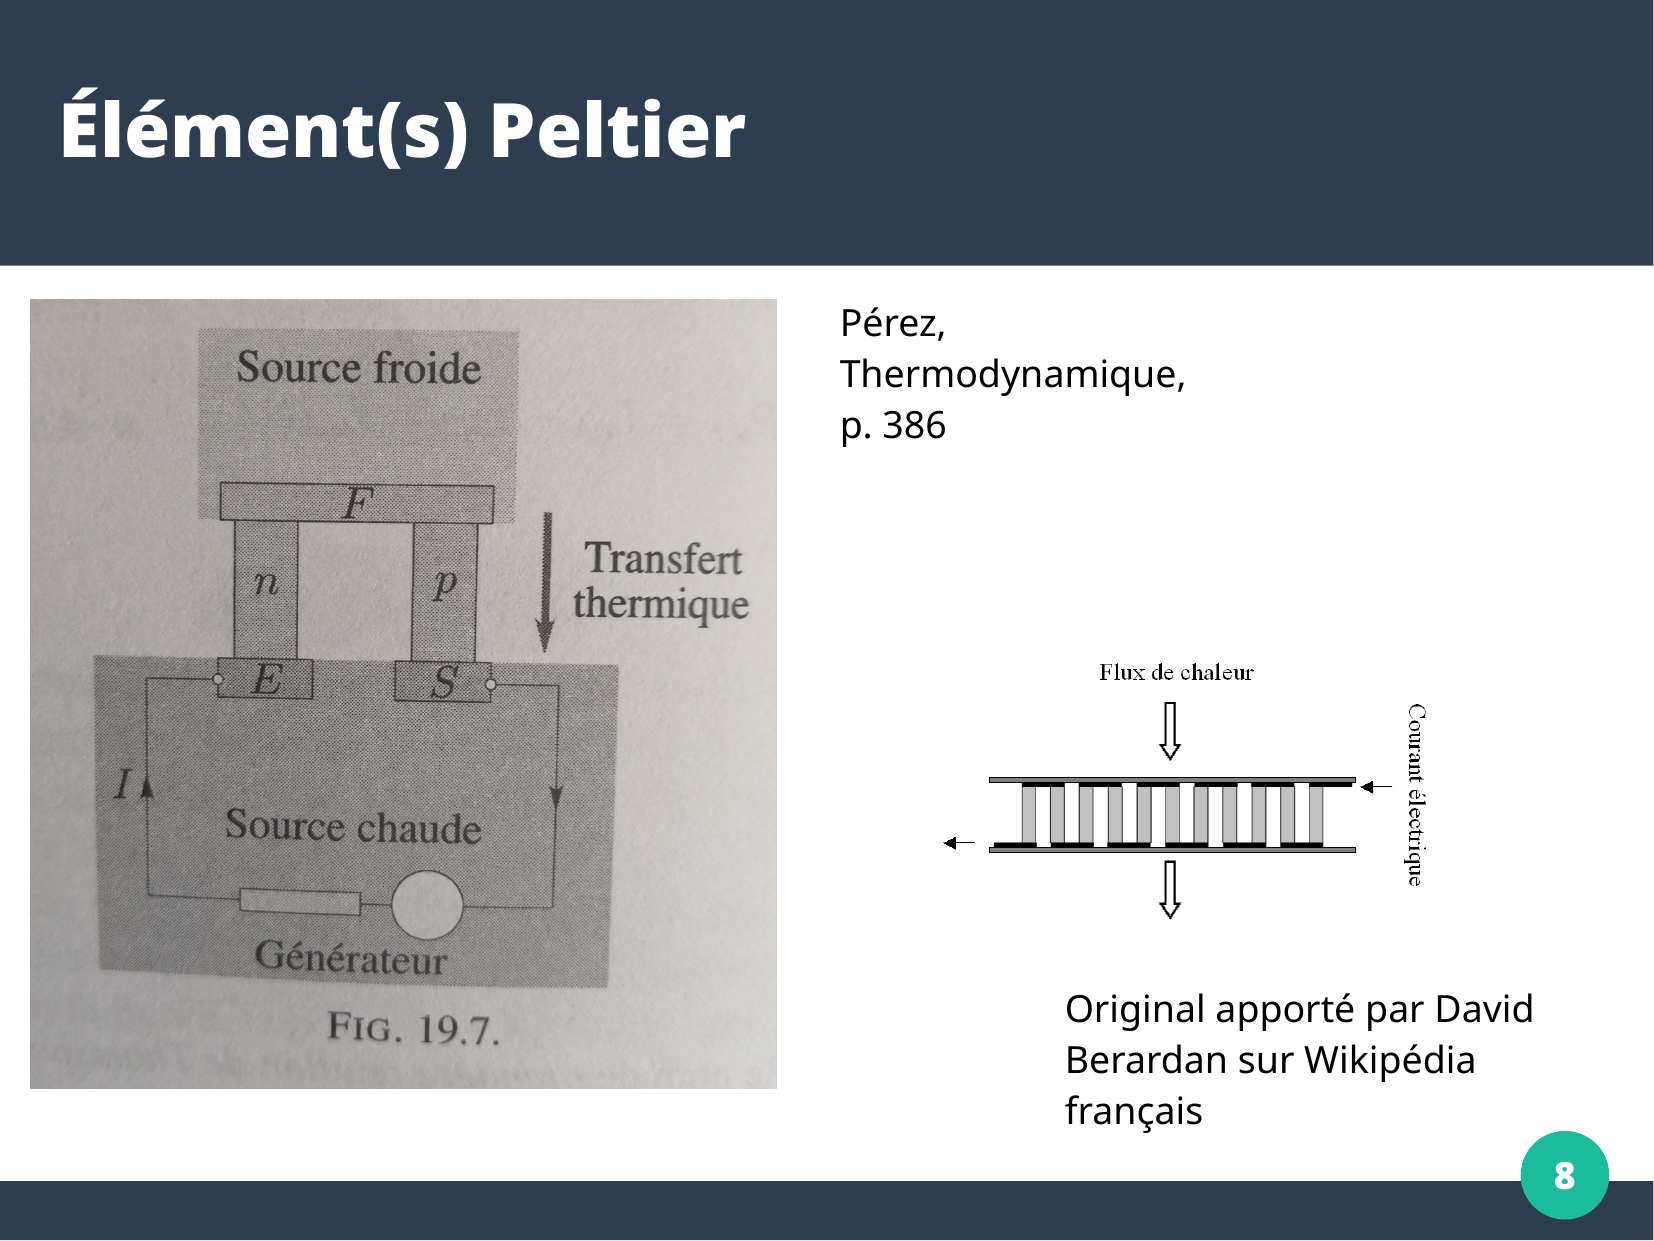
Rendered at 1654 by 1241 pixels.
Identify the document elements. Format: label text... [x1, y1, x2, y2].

title Élément(s) Peltier [59, 49, 1595, 207]
text_box Original apporté par David Berardan sur Wikipédia français [1050, 975, 1561, 1164]
picture [30, 299, 777, 1089]
text_box Pérez, Thermodynamique, p. 386 [825, 289, 1306, 436]
picture [930, 629, 1456, 934]
